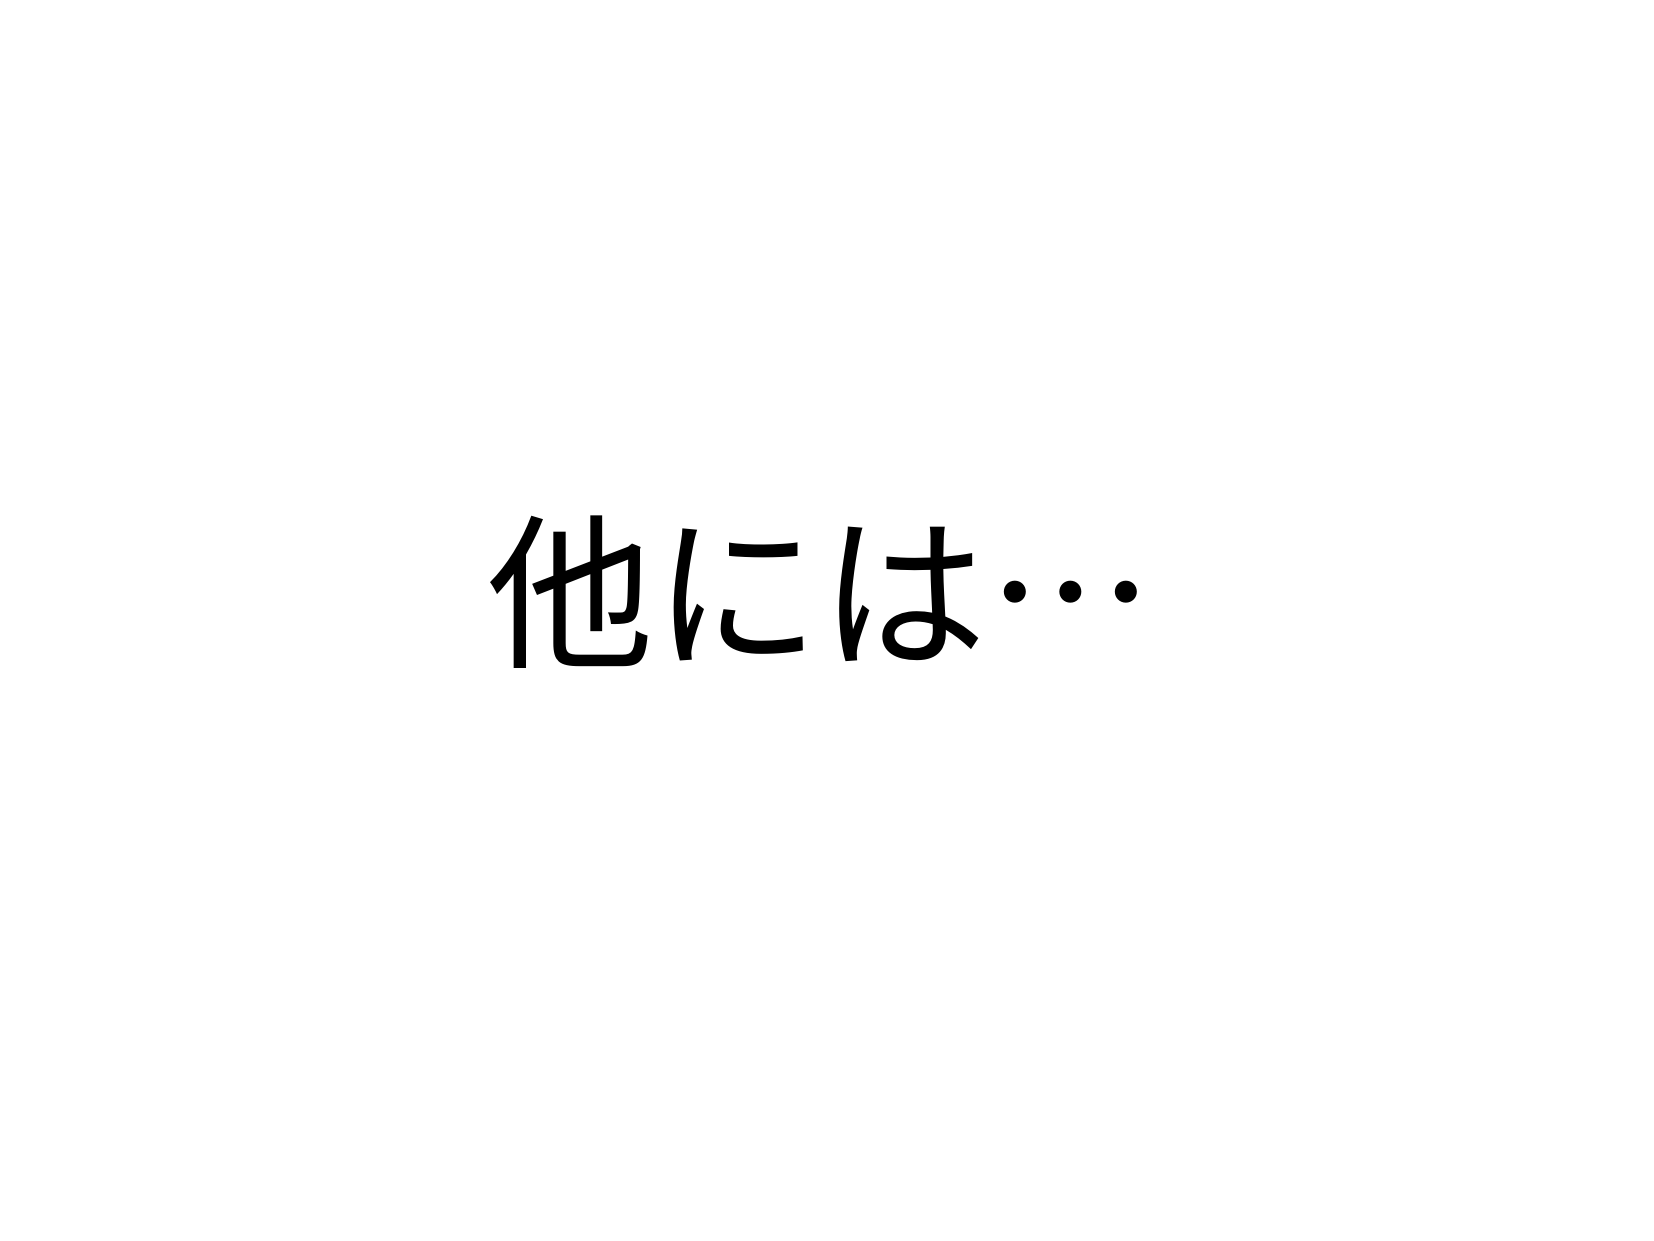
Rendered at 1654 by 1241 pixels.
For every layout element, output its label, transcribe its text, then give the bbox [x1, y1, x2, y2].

title 他には… [76, 486, 1565, 680]
